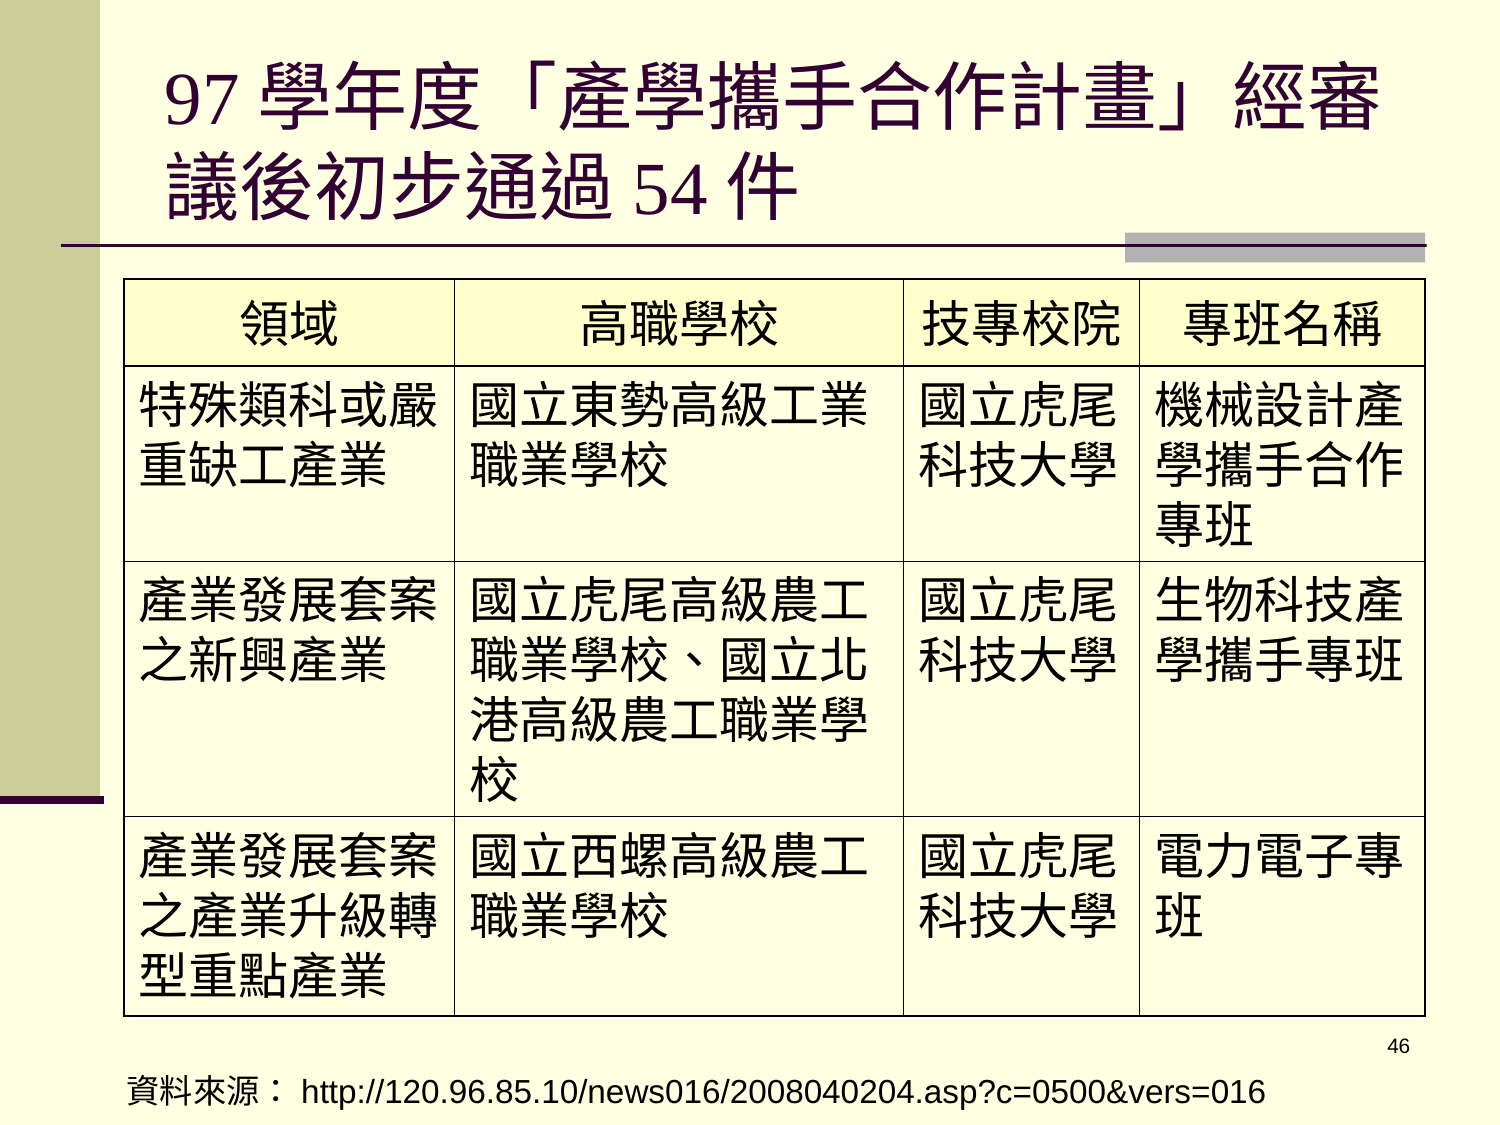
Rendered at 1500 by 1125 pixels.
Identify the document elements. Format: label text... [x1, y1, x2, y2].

table_header 專班名稱 [1140, 280, 1424, 365]
table_cell 電力電子專班 [1140, 817, 1424, 1015]
table_cell 產業發展套案之新興產業 [125, 562, 454, 816]
table_cell 國立虎尾科技大學 [904, 367, 1139, 561]
table_header 技專校院 [904, 280, 1139, 365]
table_cell 國立西螺高級農工職業學校 [455, 817, 903, 1015]
table_cell 產業發展套案之產業升級轉型重點產業 [125, 817, 454, 1015]
table_cell 國立虎尾科技大學 [904, 562, 1139, 816]
table_cell 國立東勢高級工業職業學校 [455, 367, 903, 561]
text_box 資料來源：http://120.96.85.10/news016/2008040204.asp?c=0500&vers=016 [112, 1062, 1318, 1125]
table_cell 國立虎尾高級農工職業學校、國立北港高級農工職業學校 [455, 562, 903, 816]
table_cell 機械設計產學攜手合作專班 [1140, 367, 1424, 561]
table_cell 國立虎尾科技大學 [904, 817, 1139, 1015]
title 97學年度「產學攜手合作計畫」經審議後初步通過54件 [150, 45, 1426, 234]
table_cell 生物科技產學攜手專班 [1140, 562, 1424, 816]
table_header 高職學校 [455, 280, 903, 365]
table_header 領域 [125, 280, 454, 365]
table_cell 特殊類科或嚴重缺工產業 [125, 367, 454, 561]
